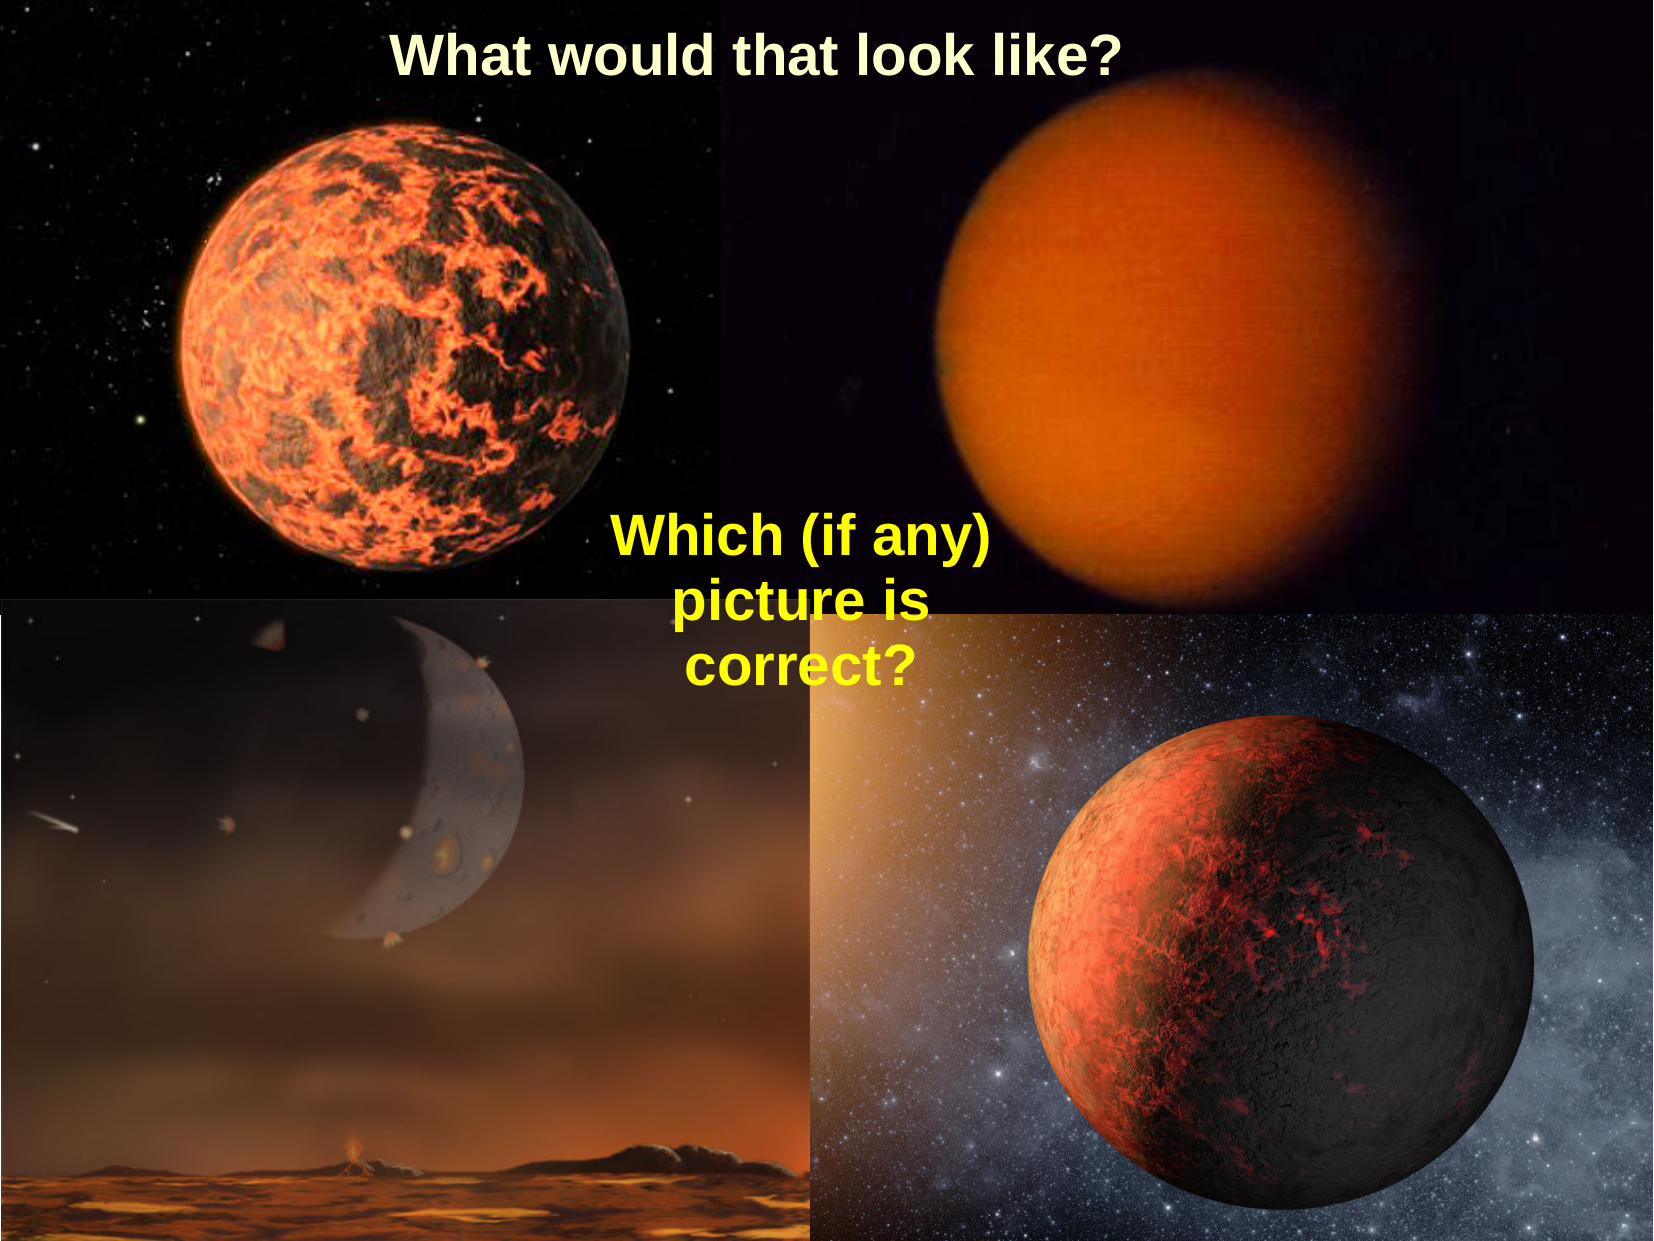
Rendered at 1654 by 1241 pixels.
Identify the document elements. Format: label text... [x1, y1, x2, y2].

text_box Which (if any) picture is correct? [591, 495, 1012, 705]
picture [0, 0, 1653, 1241]
text_box What would that look like? [375, 15, 1516, 95]
